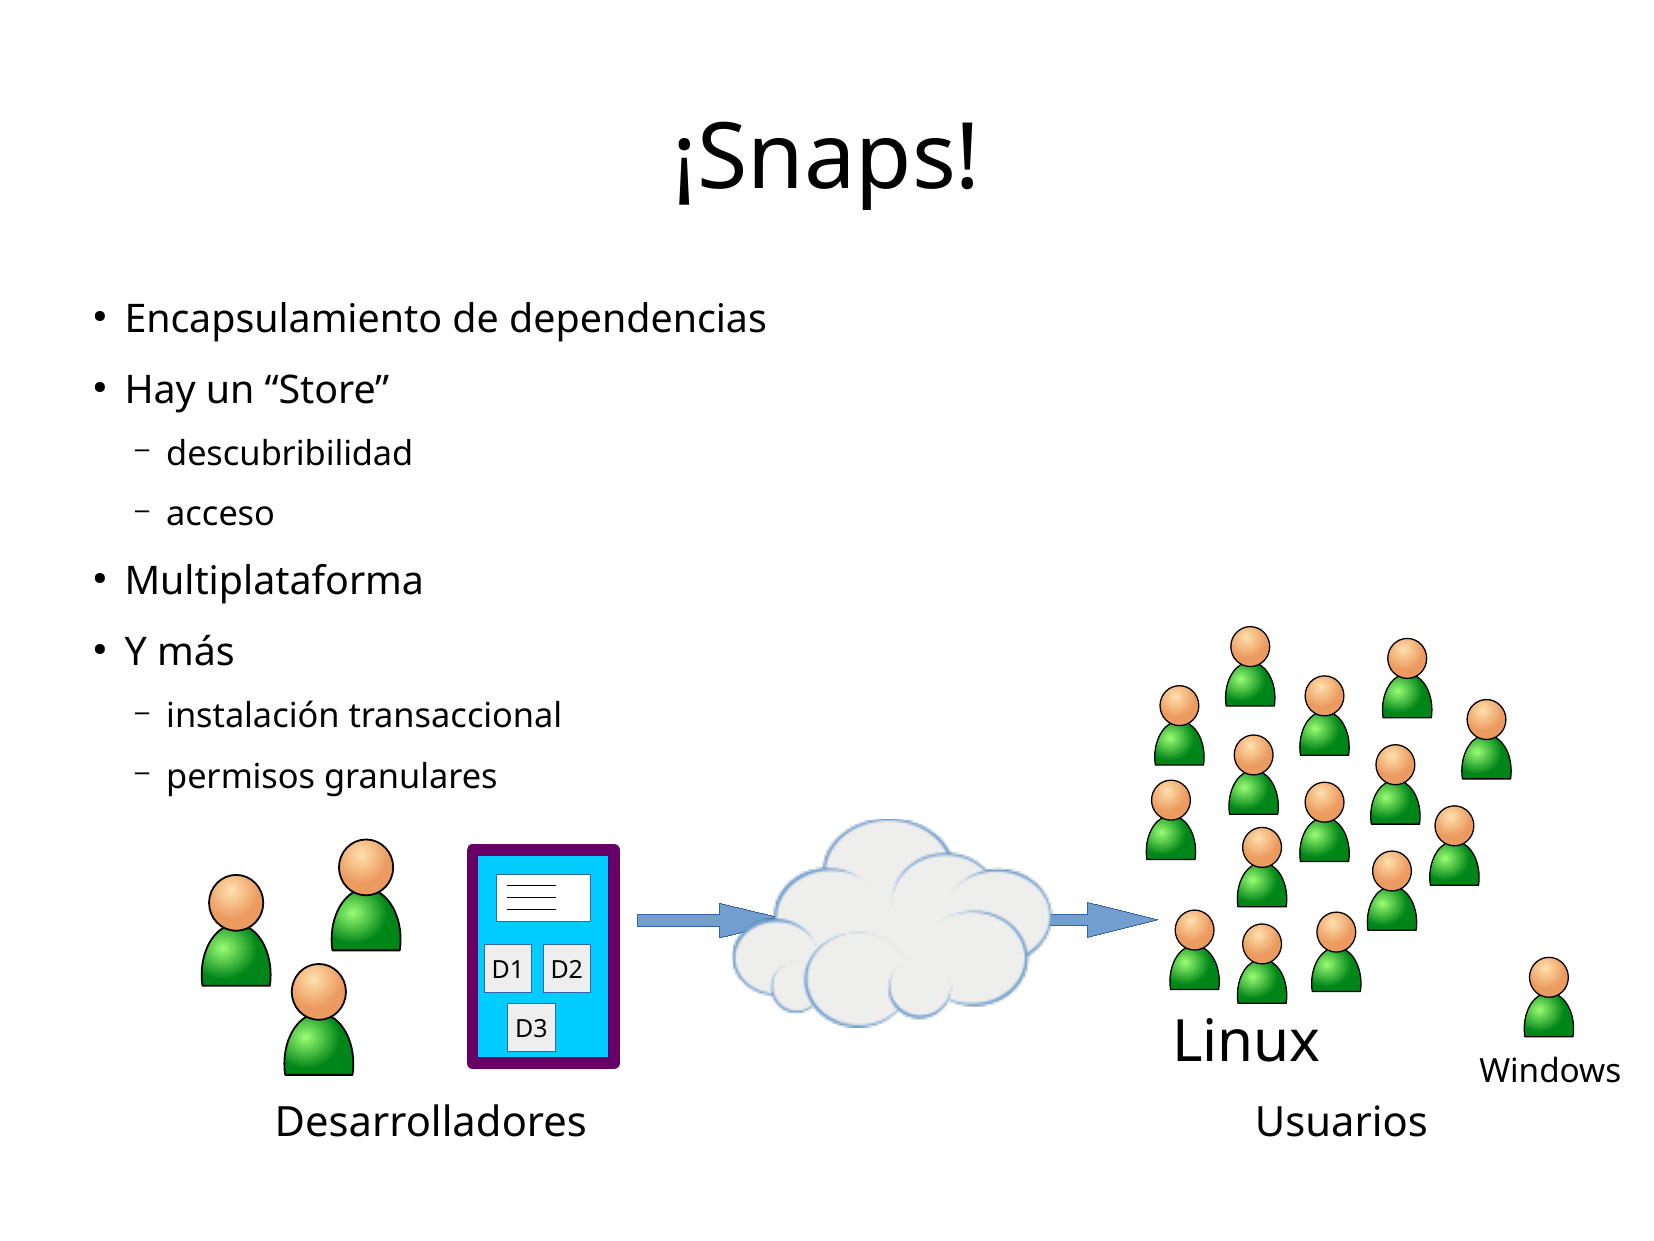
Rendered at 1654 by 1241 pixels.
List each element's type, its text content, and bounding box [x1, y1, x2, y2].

text_box D2 [543, 944, 591, 993]
picture [1224, 625, 1276, 707]
text_box Usuarios [1240, 1083, 1595, 1146]
picture [1169, 909, 1220, 991]
picture [1299, 781, 1350, 863]
list Encapsulamiento de dependencias Hay un “Store” descubribilidad acceso Multiplataforma Y más instalación transaccional permisos granulares [82, 290, 1571, 802]
text_box Linux [1157, 992, 1382, 1138]
picture [1381, 637, 1433, 719]
text_box [1053, 902, 1158, 938]
picture [1523, 956, 1575, 1038]
picture [330, 838, 402, 952]
text_box D3 [507, 1003, 556, 1052]
picture [200, 874, 272, 987]
picture [732, 819, 1053, 1028]
text_box Windows [1464, 1039, 1642, 1129]
picture [1154, 685, 1205, 766]
picture [1370, 744, 1421, 825]
picture [1236, 923, 1288, 992]
picture [1299, 675, 1350, 756]
picture [1311, 911, 1362, 992]
picture [1236, 826, 1288, 908]
picture [1461, 698, 1512, 780]
text_box [637, 903, 732, 938]
title ¡Snaps! [82, 49, 1571, 257]
text_box Desarrolladores [259, 1083, 615, 1146]
picture [283, 963, 355, 1076]
picture [1145, 779, 1197, 861]
text_box [472, 850, 615, 1063]
picture [1228, 734, 1279, 815]
text_box D1 [484, 944, 532, 993]
picture [1429, 805, 1480, 886]
picture [1366, 850, 1418, 932]
